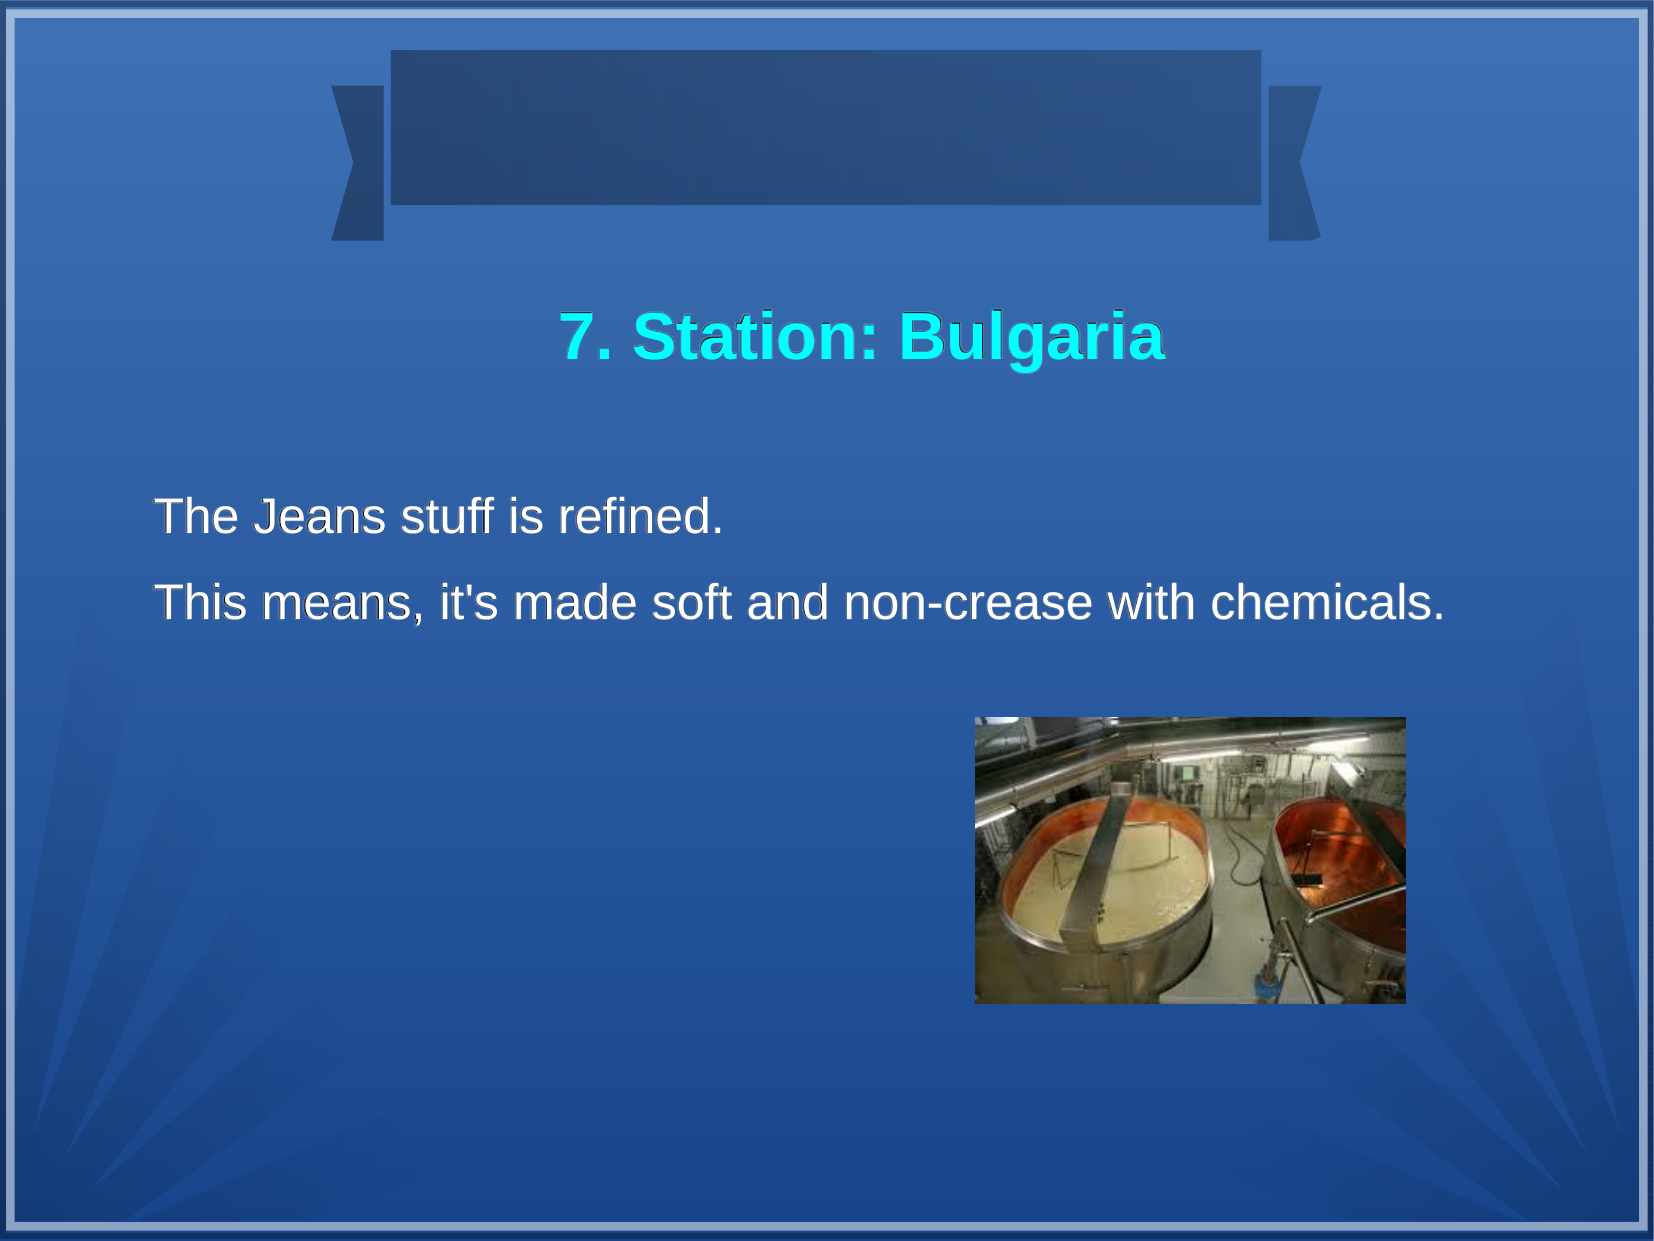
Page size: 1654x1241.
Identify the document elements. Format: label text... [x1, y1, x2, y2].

list 7. Station: Bulgaria The Jeans stuff is refined. This means, it's made soft and non-crease with chemicals. [82, 299, 1571, 1241]
picture [975, 717, 1406, 1004]
